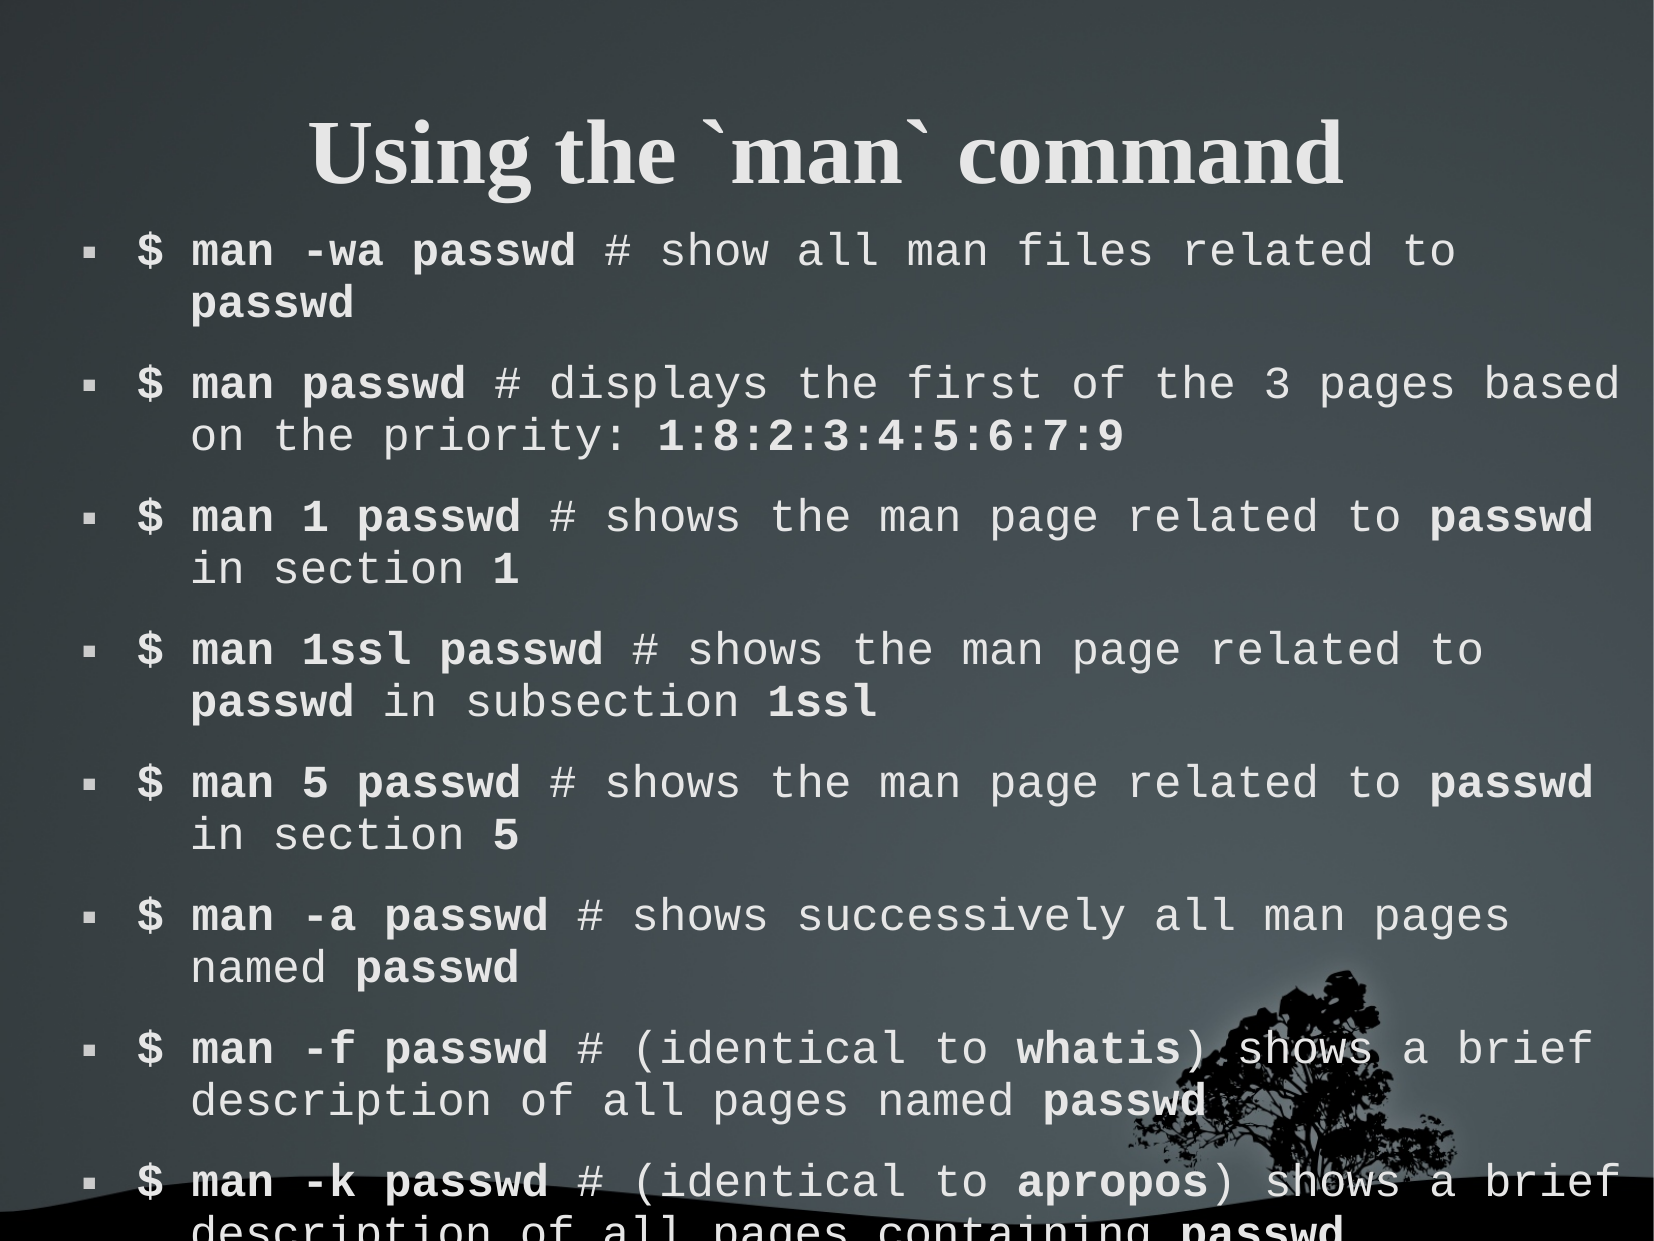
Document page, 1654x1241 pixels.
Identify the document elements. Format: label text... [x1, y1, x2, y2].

picture [0, 0, 1654, 1241]
list $ man -wa passwd # show all man files related to passwd $ man passwd # displays the first of the 3 pages based on the priority: 1:8:2:3:4:5:6:7:9 $ man 1 passwd # shows the man page related to passwd in section 1 $ man 1ssl passwd # shows the man page related to passwd in subsection 1ssl $ man 5 passwd # shows the man page related to passwd in section 5 $ man -a passwd # shows successively all man pages named passwd $ man -f passwd # (identical to whatis) shows a brief description of all pages named passwd $ man -k passwd # (identical to apropos) shows a brief description of all pages containing passwd $ man -K passwd # shows successively all man pages named containing passwd in their content [48, 227, 1623, 1241]
title Using the `man` command [82, 49, 1571, 227]
